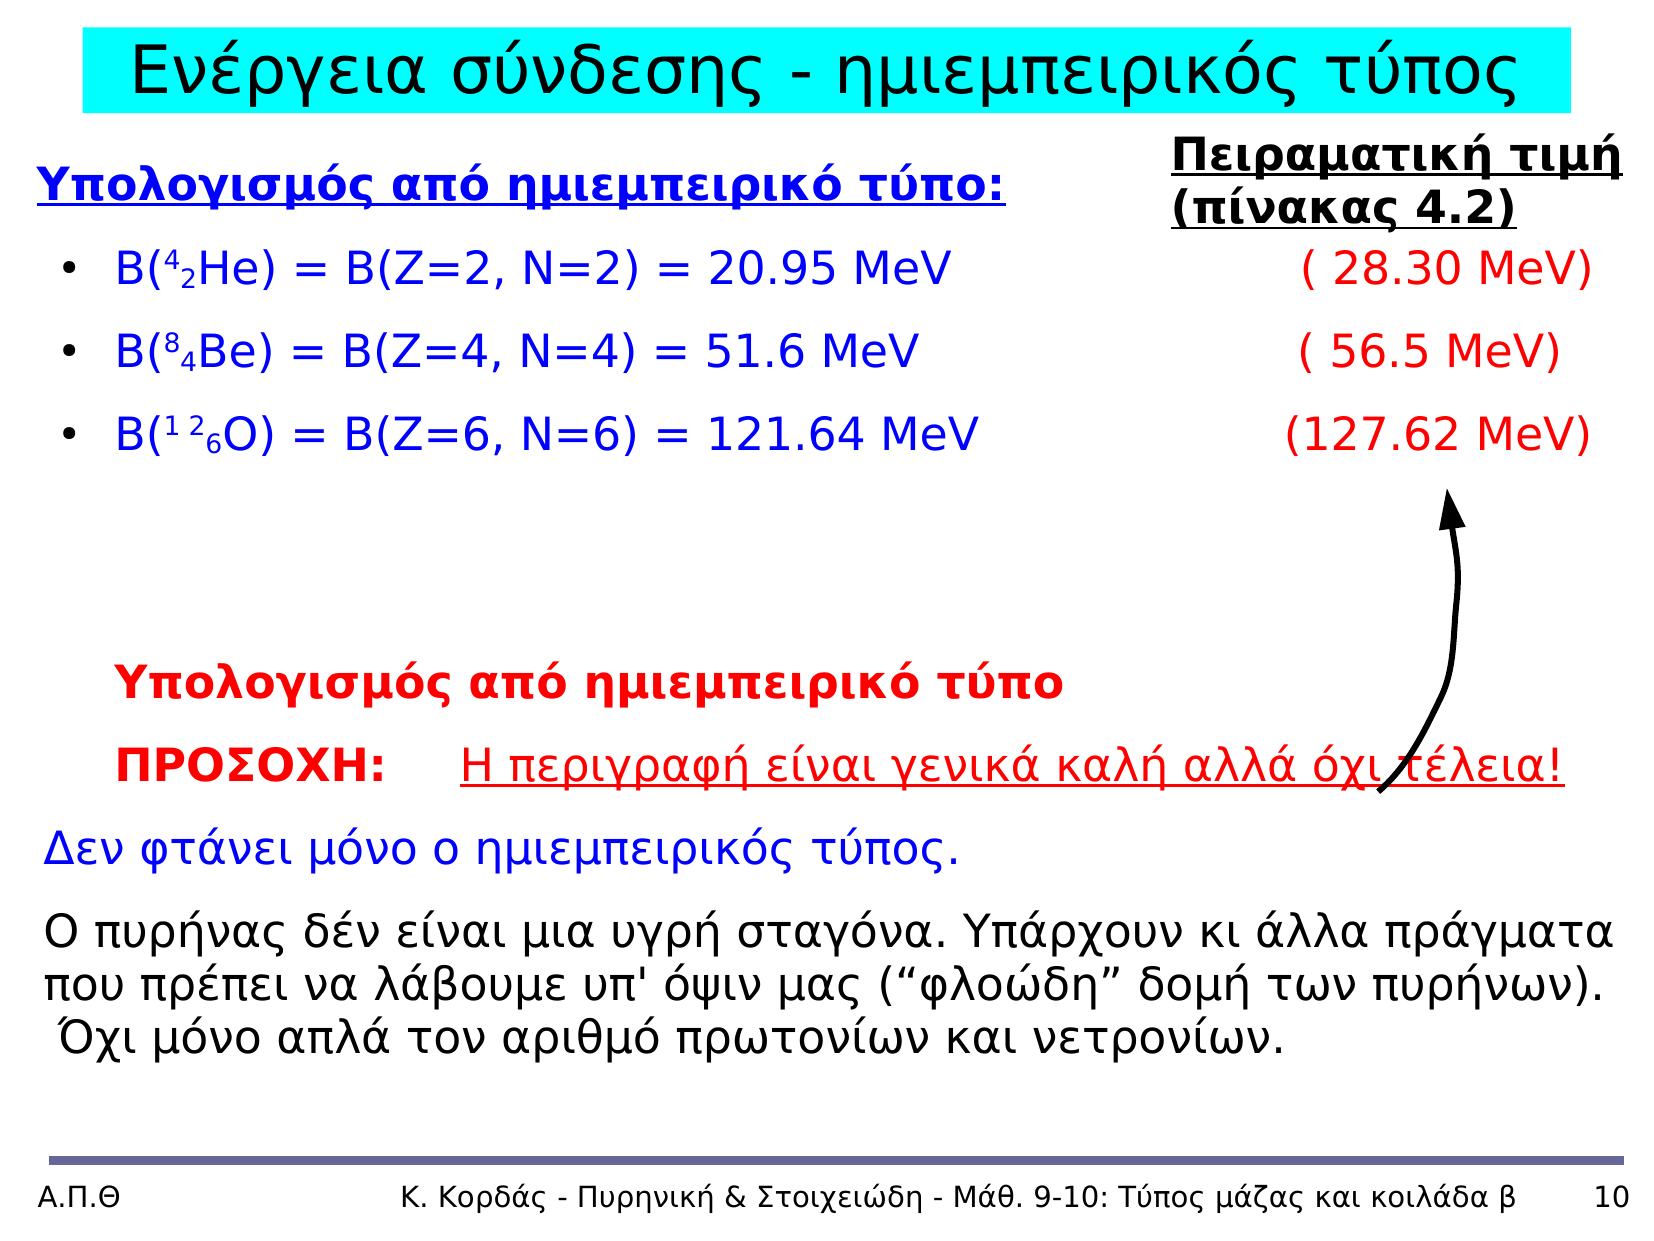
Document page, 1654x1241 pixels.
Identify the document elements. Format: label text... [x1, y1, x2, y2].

title Ενέργεια σύνδεσης - ημιεμπειρικός τύπος [82, 27, 1571, 114]
text_box Υπολογισμός από ημιεμπειρικό τύπο: [21, 150, 1035, 219]
text_box Πειραματική τιμή (πίνακας 4.2) [1155, 120, 1654, 243]
list B(42Ηe) = B(Z=2, N=2) = 20.95 MeV ( 28.30 MeV) B(84Be) = B(Z=4, N=4) = 51.6 MeV ( 56.5 MeV) B(1 26O) = B(Z=6, N=6) = 121.64 MeV (127.62 MeV) Υπολογισμός από ημιεμπειρικό τύπο ΠΡΟΣΟΧΗ: Η περιγραφή είναι γενικά καλή αλλά όχι τέλεια! Δεν φτάνει μόνο ο ημιεμπειρικός τύπος. Ο πυρήνας δέν είναι μια υγρή σταγόνα. Υπάρχουν κι άλλα πράγματα που πρέπει να λάβουμε υπ' όψιν μας (“φλοώδη” δομή των πυρήνων). Όχι μόνο απλά τον αριθμό πρωτονίων και νετρονίων. [43, 242, 1619, 1123]
